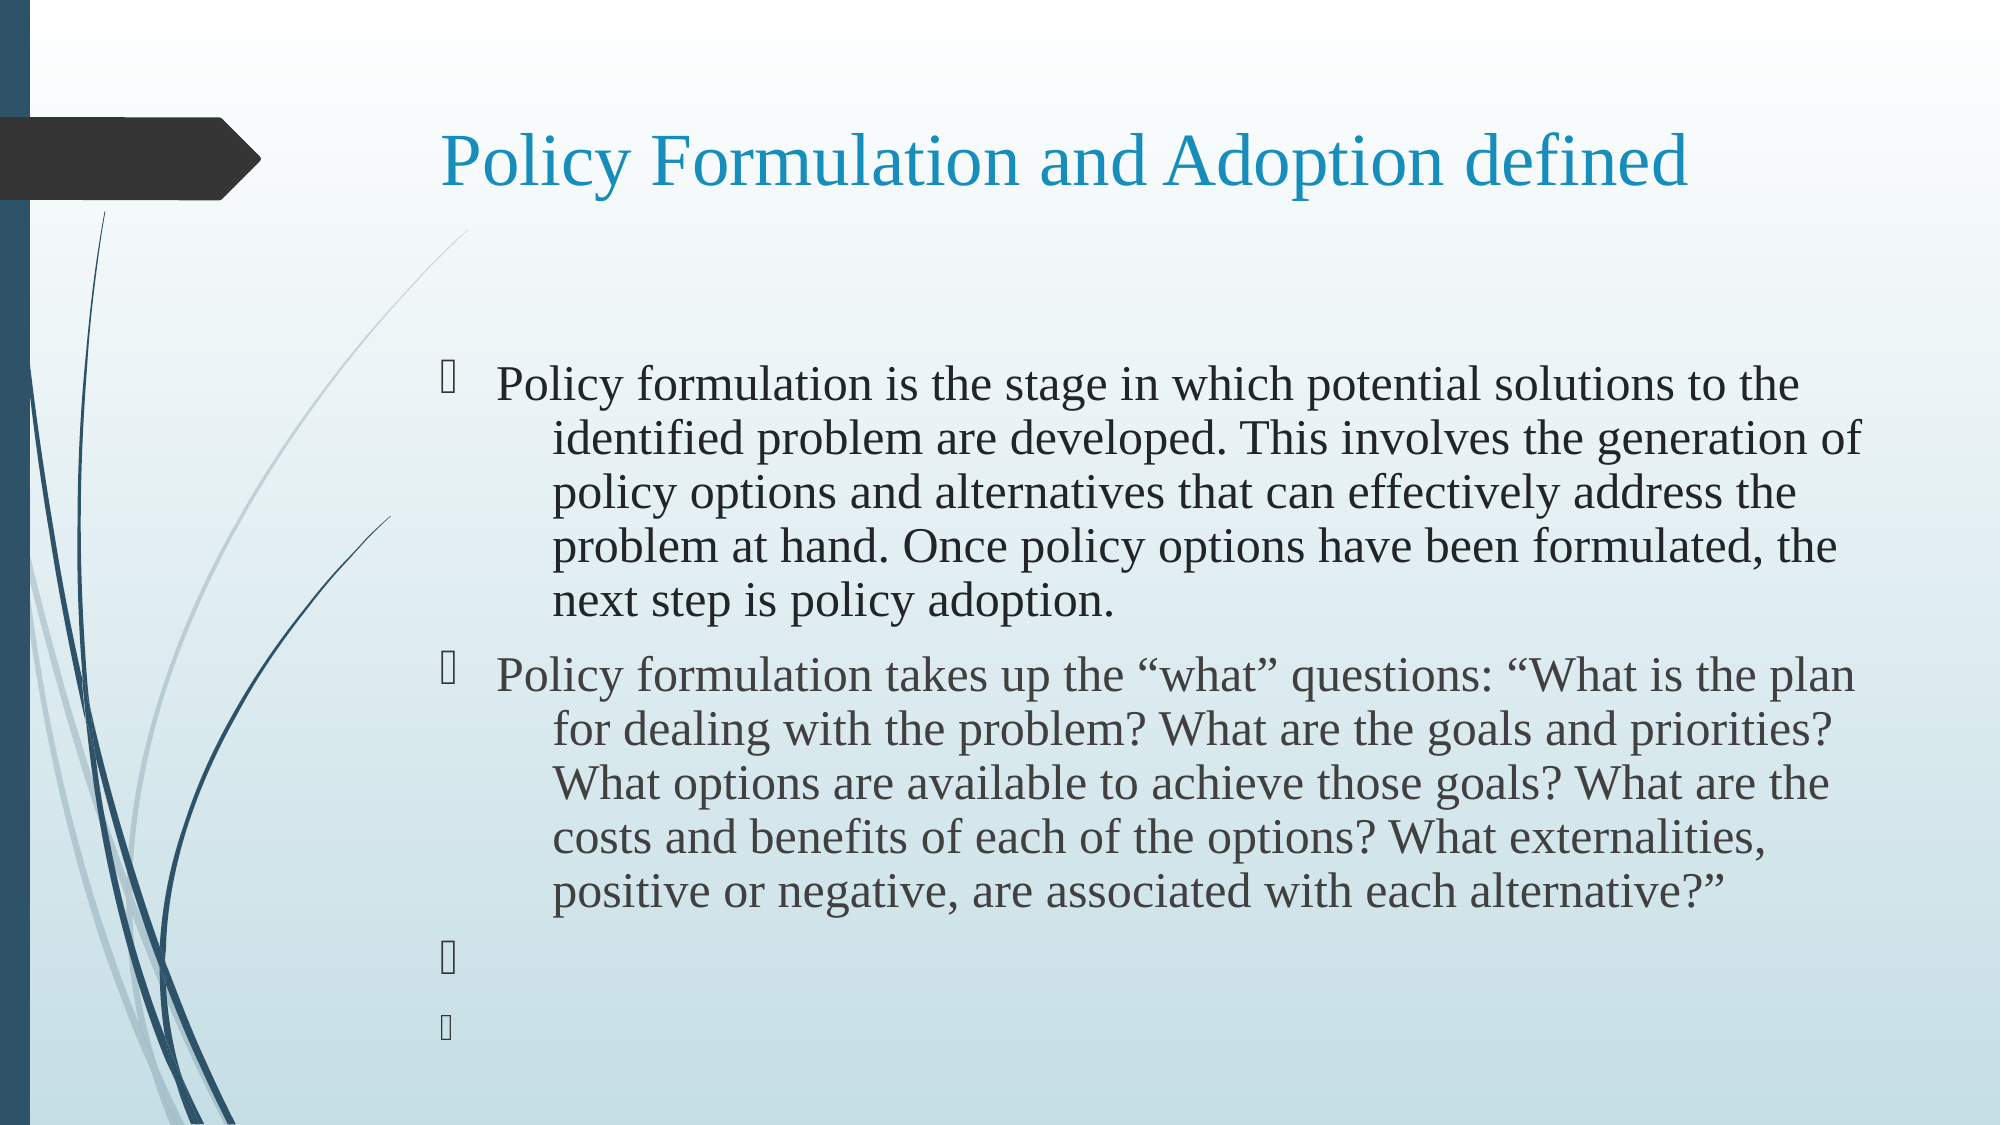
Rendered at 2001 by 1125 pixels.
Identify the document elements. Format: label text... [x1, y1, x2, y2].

title Policy Formulation and Adoption defined [425, 102, 1888, 313]
list Policy formulation is the stage in which potential solutions to the identified problem are developed. This involves the generation of policy options and alternatives that can effectively address the problem at hand. Once policy options have been formulated, the next step is policy adoption. Policy formulation takes up the “what” questions: “What is the plan for dealing with the problem? What are the goals and priorities? What options are available to achieve those goals? What are the costs and benefits of each of the options? What externalities, positive or negative, are associated with each alternative?” [424, 350, 1888, 970]
